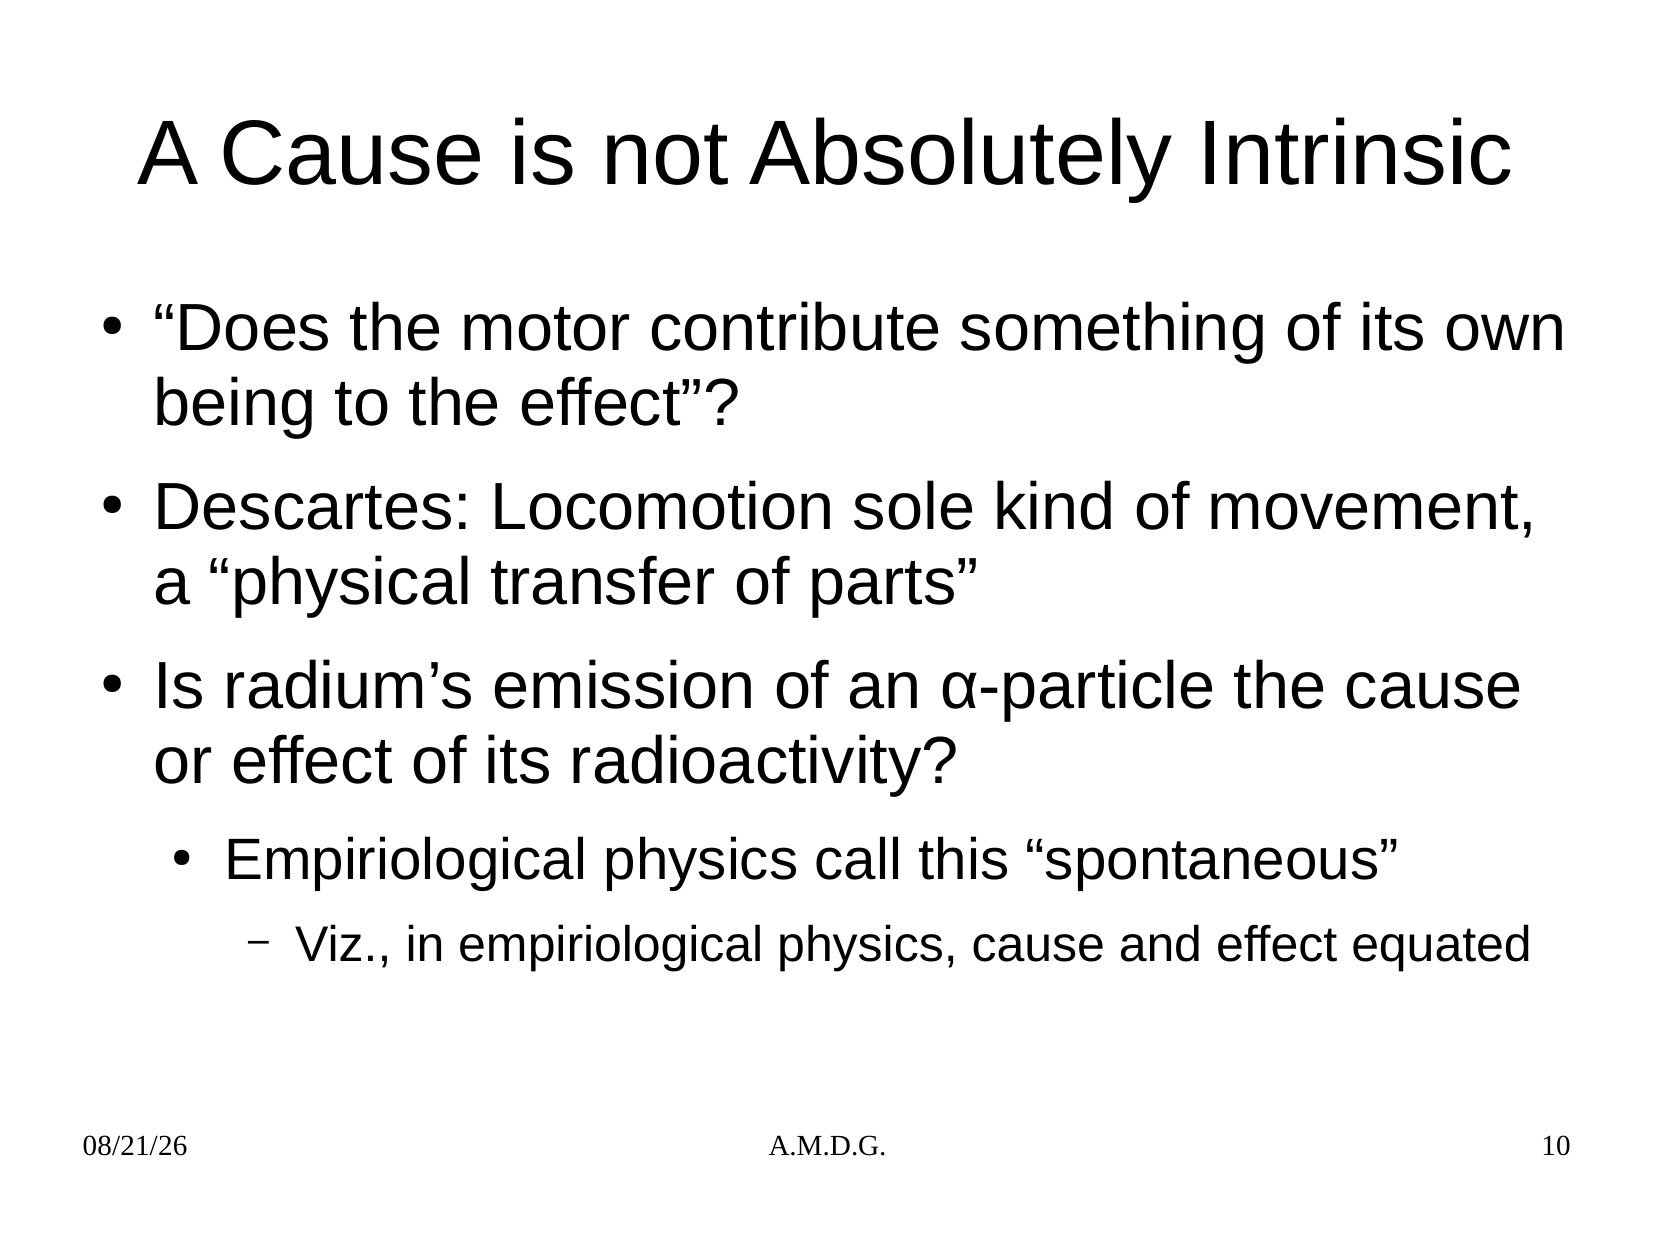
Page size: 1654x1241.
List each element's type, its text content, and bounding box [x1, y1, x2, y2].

list “Does the motor contribute something of its own being to the effect”? Descartes: Locomotion sole kind of movement, a “physical transfer of parts” Is radium’s emission of an α-particle the cause or effect of its radioactivity? Empiriological physics call this “spontaneous” Viz., in empiriological physics, cause and effect equated [82, 290, 1571, 1109]
title A Cause is not Absolutely Intrinsic [82, 49, 1571, 257]
